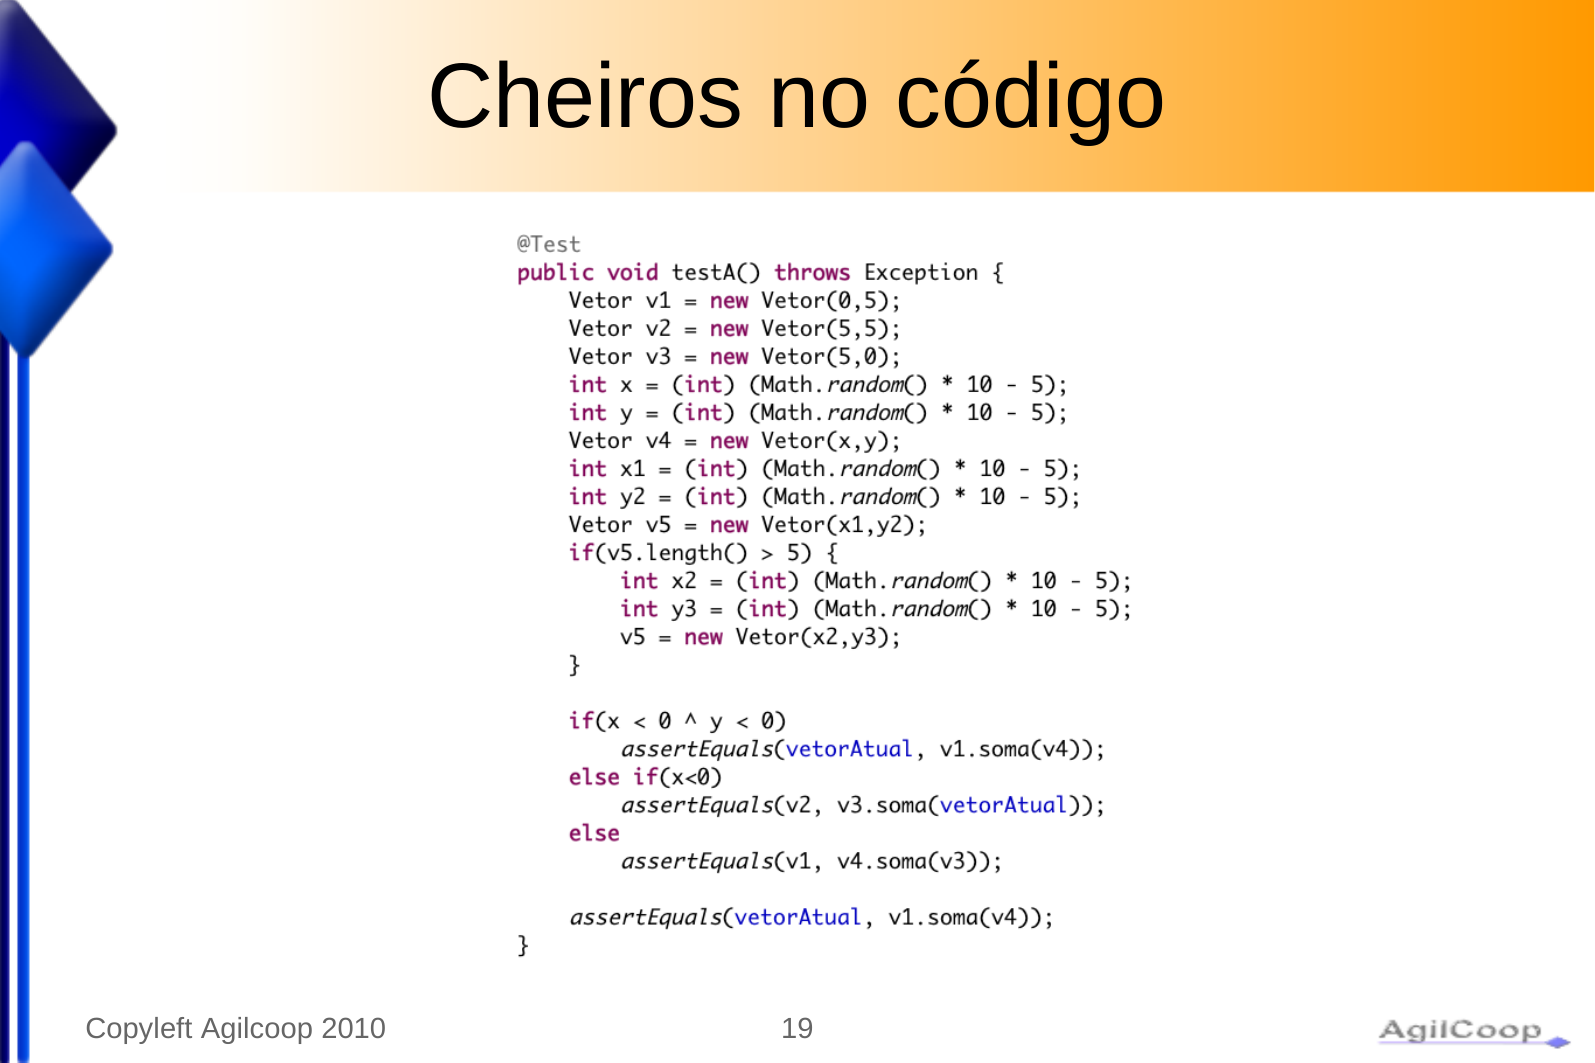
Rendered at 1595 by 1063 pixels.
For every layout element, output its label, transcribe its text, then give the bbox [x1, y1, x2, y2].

title Cheiros no código [79, 6, 1515, 185]
picture [0, 0, 1595, 1063]
